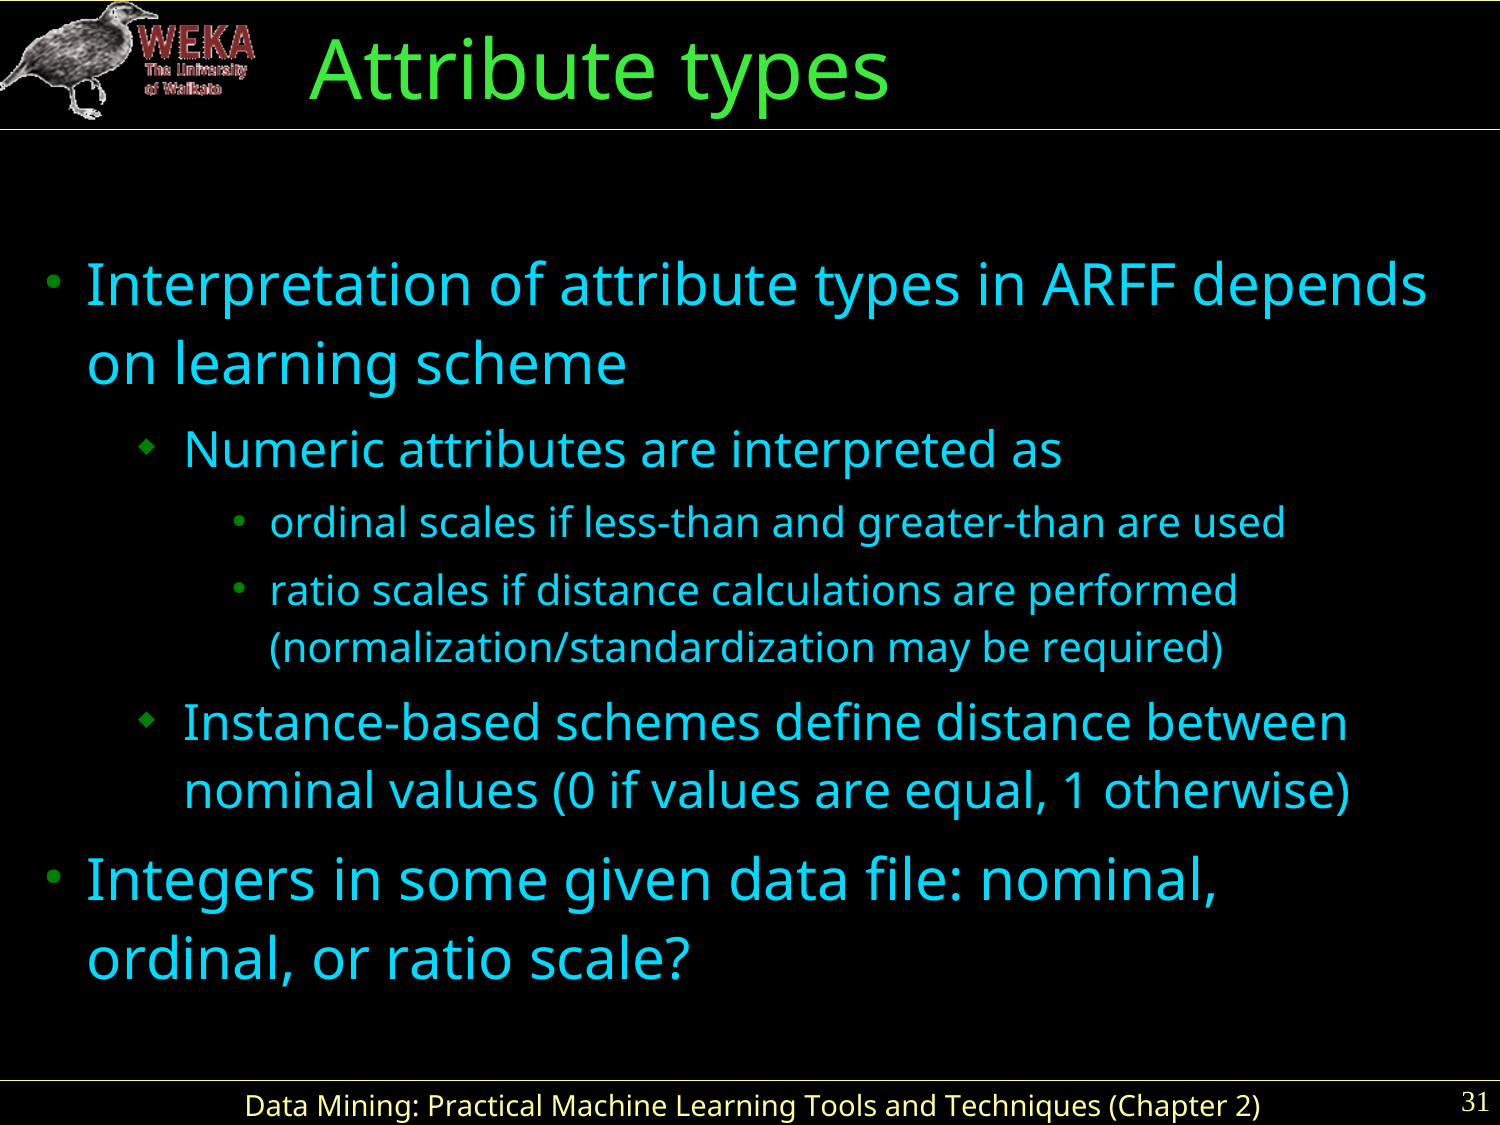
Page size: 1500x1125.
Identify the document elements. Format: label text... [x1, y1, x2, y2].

text_box Interpretation of attribute types in ARFF depends on learning scheme Numeric attributes are interpreted as ordinal scales if less-than and greater-than are used ratio scales if distance calculations are performed (normalization/standardization may be required) Instance-based schemes define distance between nominal values (0 if values are equal, 1 otherwise) Integers in some given data file: nominal, ordinal, or ratio scale? [29, 236, 1447, 912]
picture [0, 1, 266, 129]
title Attribute types [295, 0, 1500, 148]
